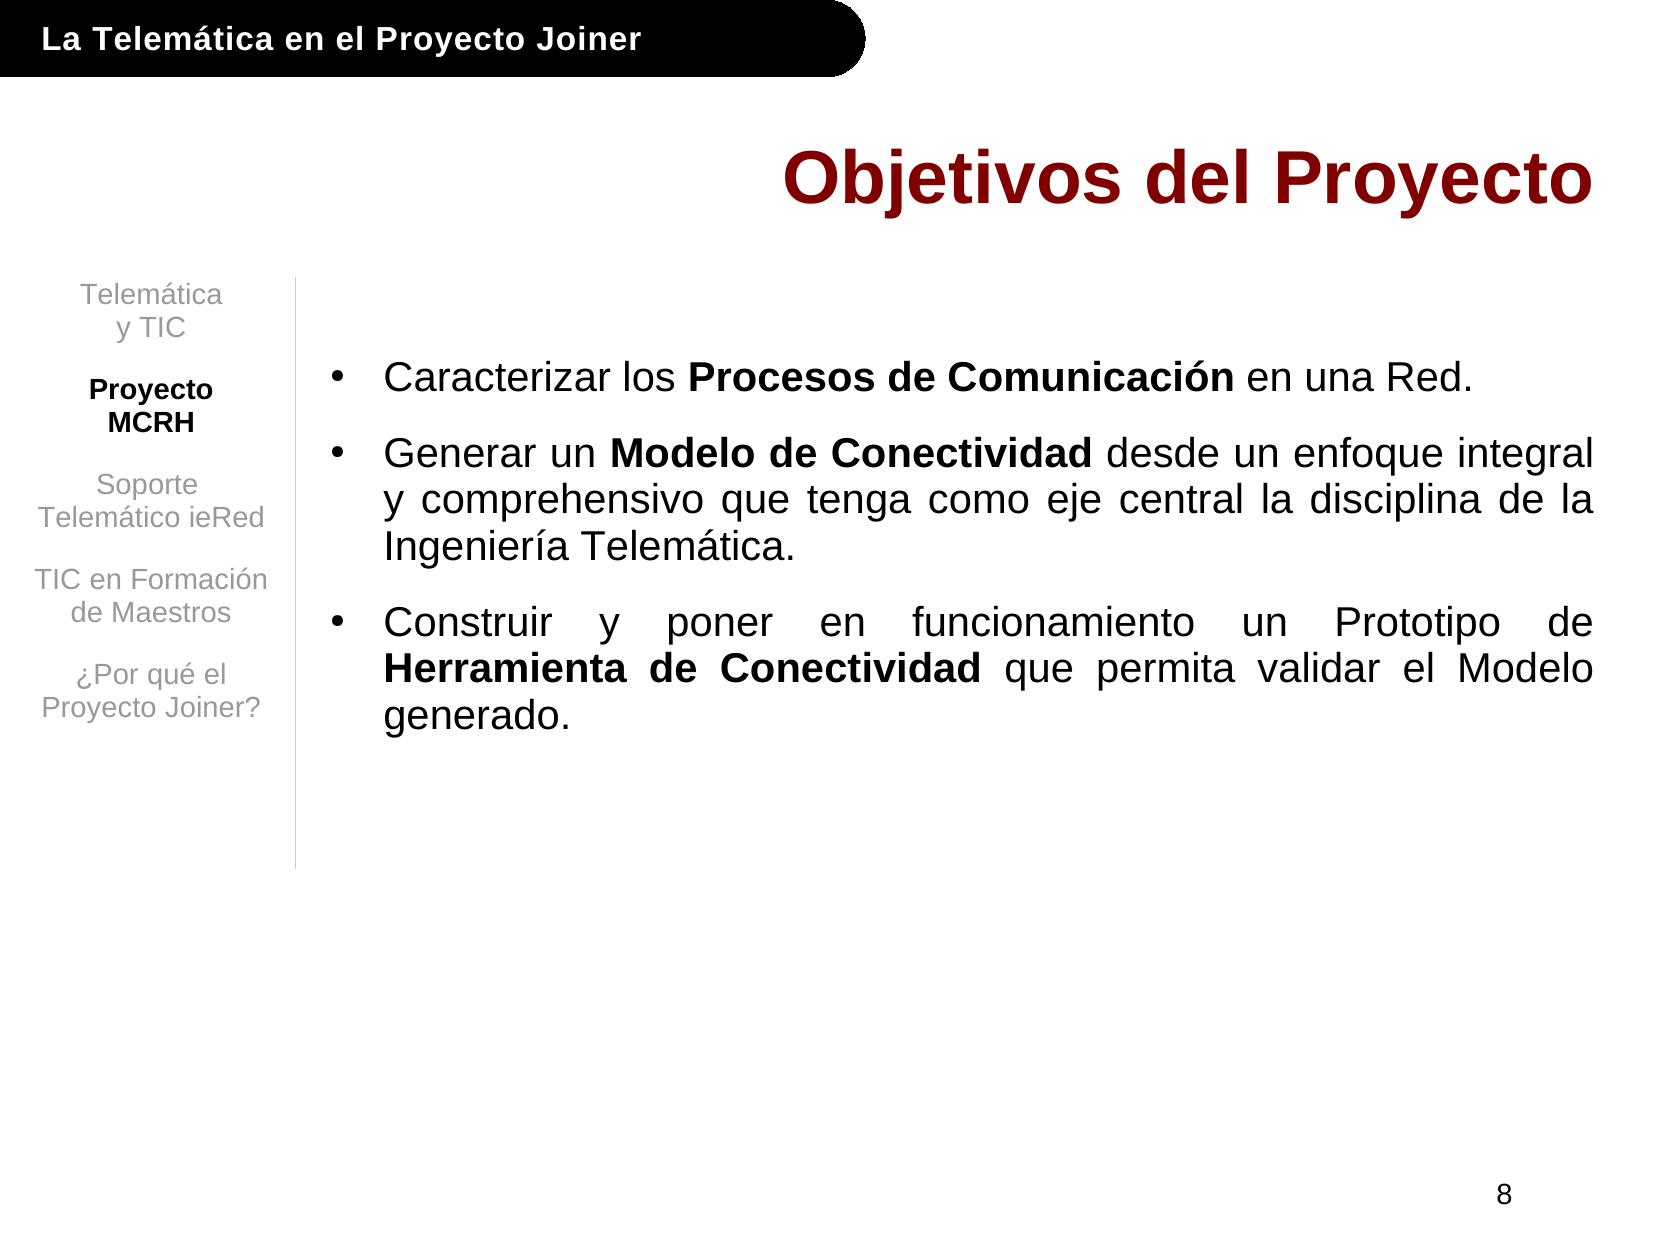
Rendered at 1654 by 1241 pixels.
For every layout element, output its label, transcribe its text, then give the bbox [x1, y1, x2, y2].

title Objetivos del Proyecto [118, 118, 1595, 237]
list Caracterizar los Procesos de Comunicación en una Red. Generar un Modelo de Conectividad desde un enfoque integral y comprehensivo que tenga como eje central la disciplina de la Ingeniería Telemática. Construir y poner en funcionamiento un Prototipo de Herramienta de Conectividad que permita validar el Modelo generado. [312, 277, 1595, 1142]
list Telemática y TIC Proyecto MCRH Soporte Telemático ieRed TIC en Formación de Maestros ¿Por qué el Proyecto Joiner? [18, 277, 285, 862]
